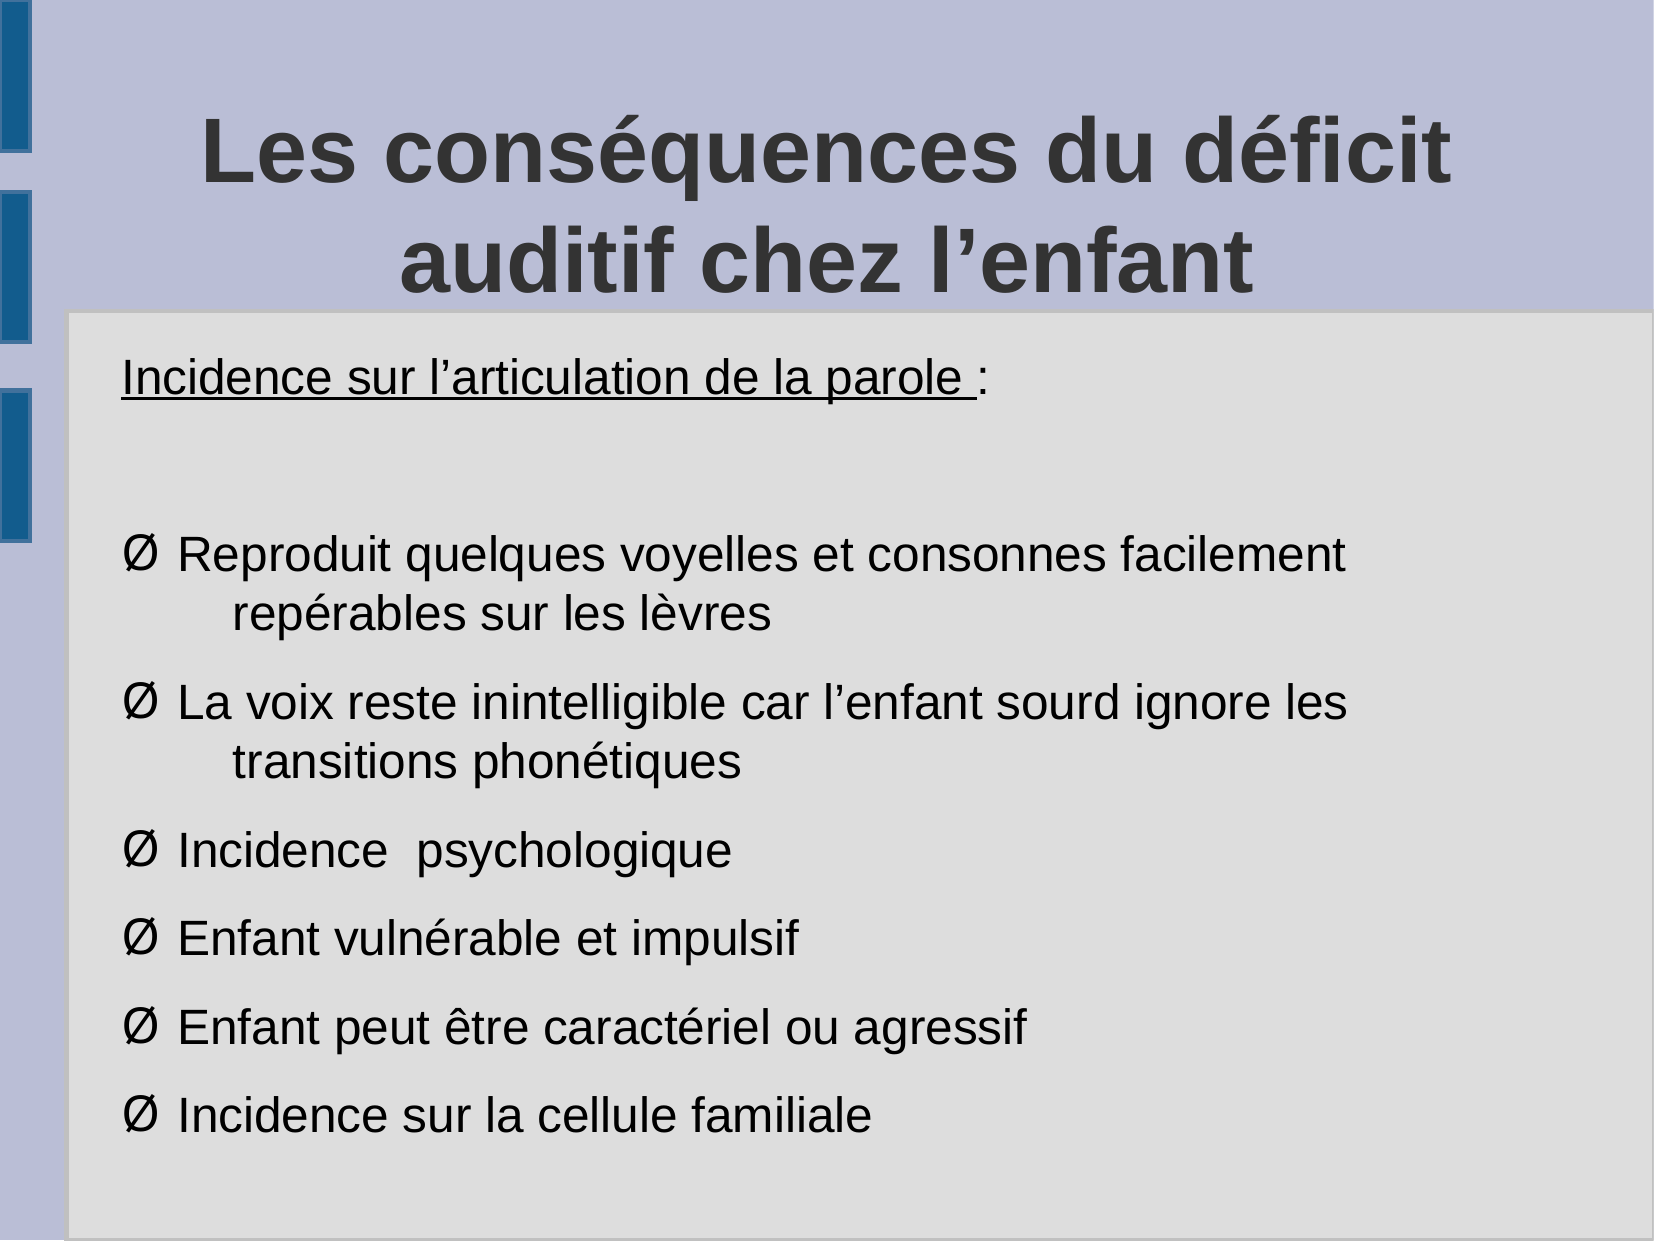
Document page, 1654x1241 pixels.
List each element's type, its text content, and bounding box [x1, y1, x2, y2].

list Incidence sur l’articulation de la parole : Reproduit quelques voyelles et consonnes facilement repérables sur les lèvres La voix reste inintelligible car l’enfant sourd ignore les transitions phonétiques Incidence psychologique Enfant vulnérable et impulsif Enfant peut être caractériel ou agressif Incidence sur la cellule familiale [121, 344, 1534, 1149]
title Les conséquences du déficit auditif chez l’enfant [121, 91, 1534, 299]
